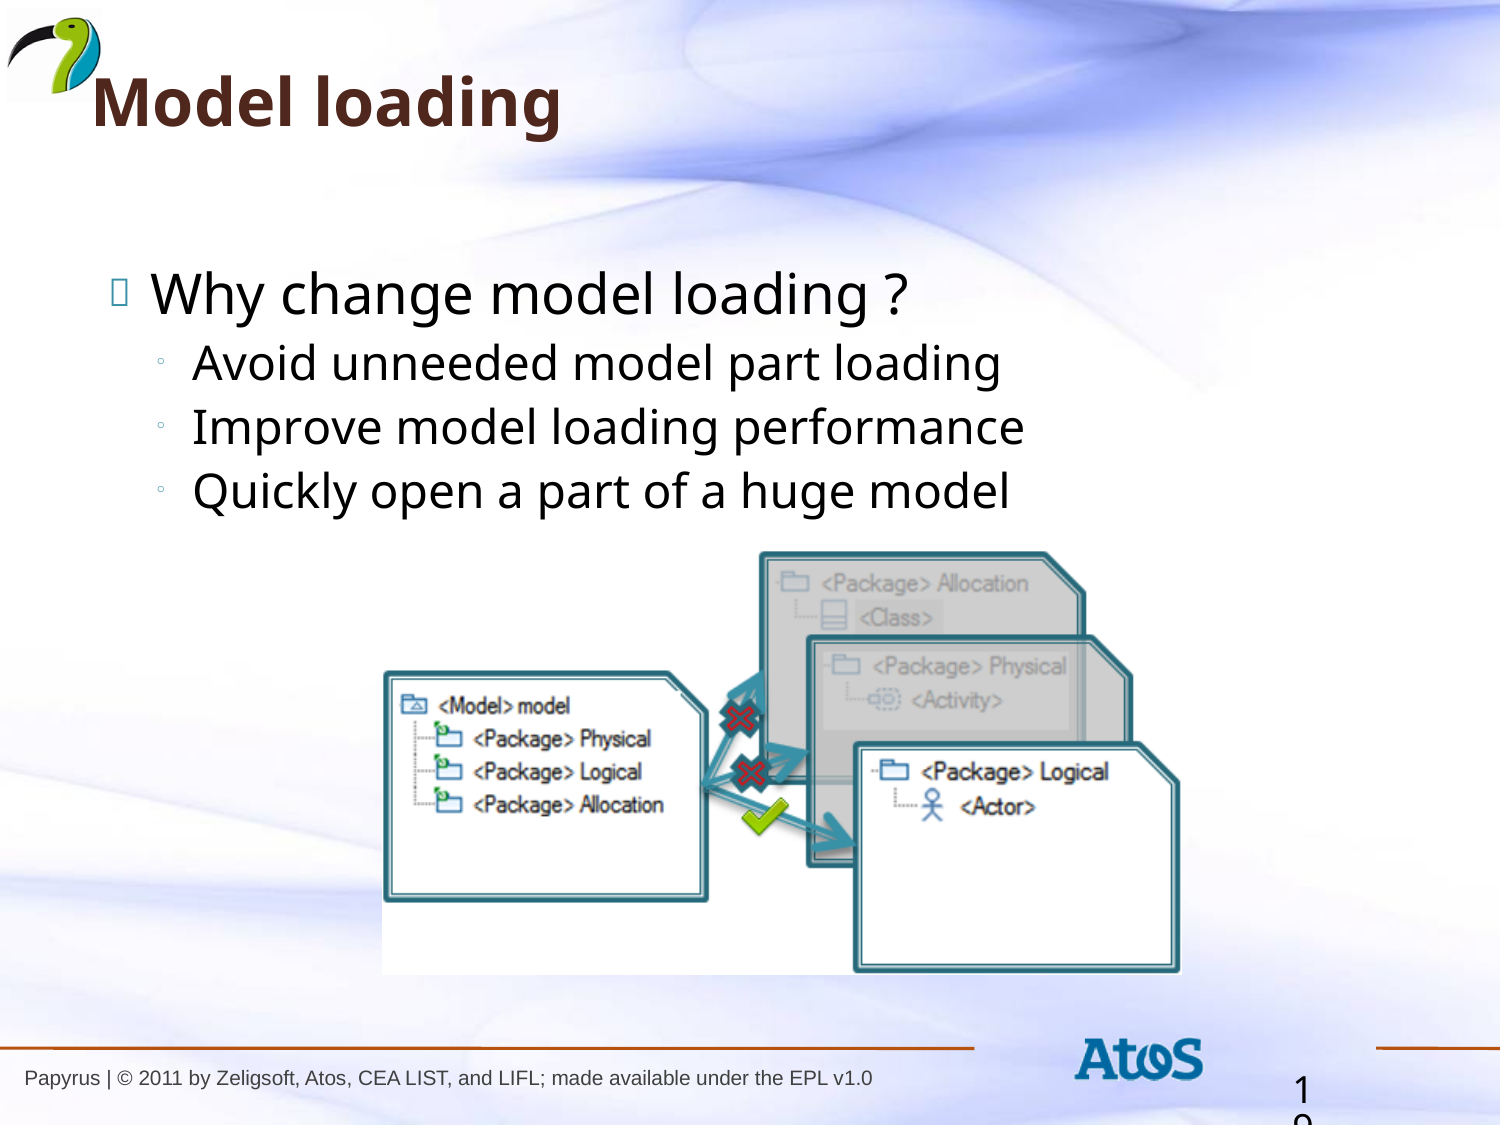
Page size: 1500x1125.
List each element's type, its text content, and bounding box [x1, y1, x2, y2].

picture [1297, 1117, 1308, 1125]
list Why change model loading ? Avoid unneeded model part loading Improve model loading performance Quickly open a part of a huge model [75, 243, 1425, 986]
picture [0, 0, 1500, 1125]
title Model loading [75, 45, 1425, 233]
slide_number <numéro> [1277, 1051, 1338, 1112]
